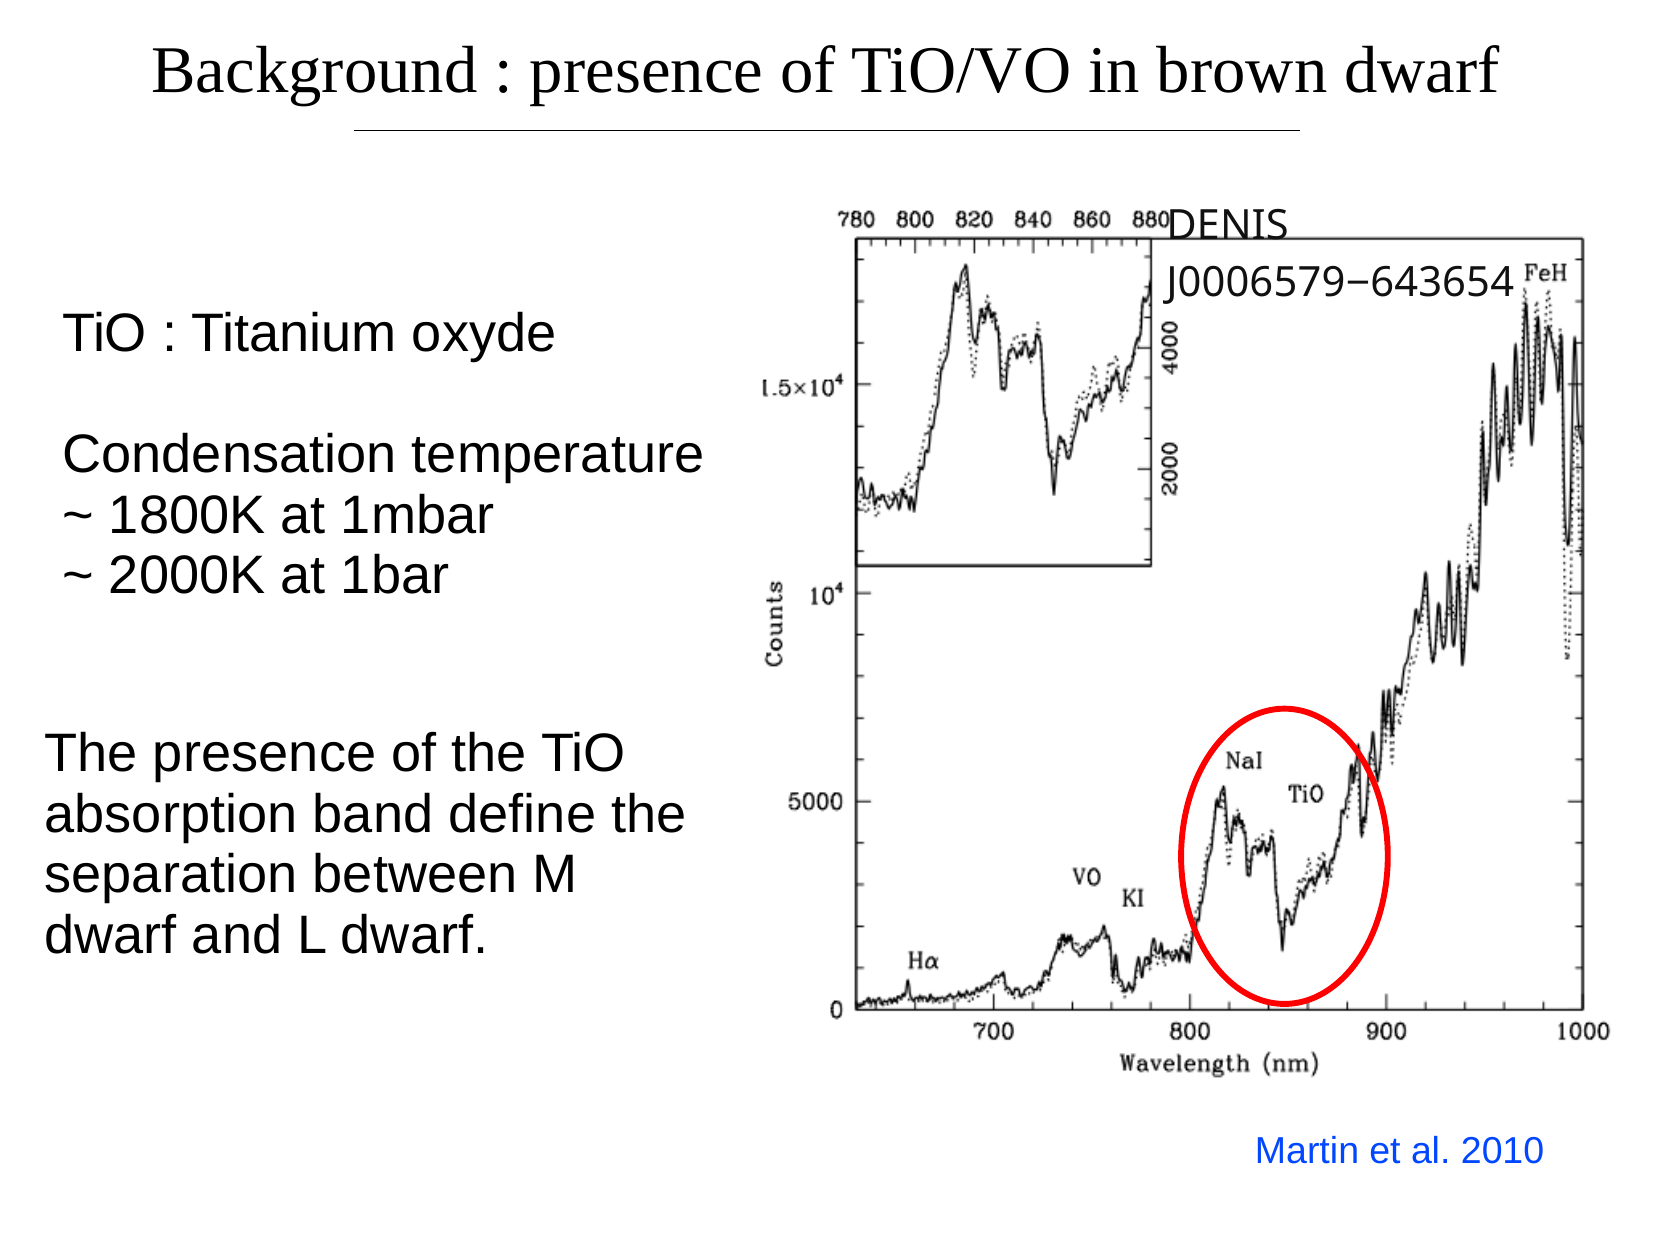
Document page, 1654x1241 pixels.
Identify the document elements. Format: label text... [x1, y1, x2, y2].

picture [720, 177, 1636, 1123]
text_box TiO : Titanium oxyde Condensation temperature ~ 1800K at 1mbar ~ 2000K at 1bar [47, 295, 720, 613]
text_box The presence of the TiO absorption band define the separation between M dwarf and L dwarf. [29, 715, 720, 1010]
text_box DENIS J0006579−643654 [1151, 187, 1595, 296]
text_box Martin et al. 2010 [1240, 1122, 1565, 1179]
text_box Background : presence of TiO/VO in brown dwarf [0, 25, 1654, 115]
